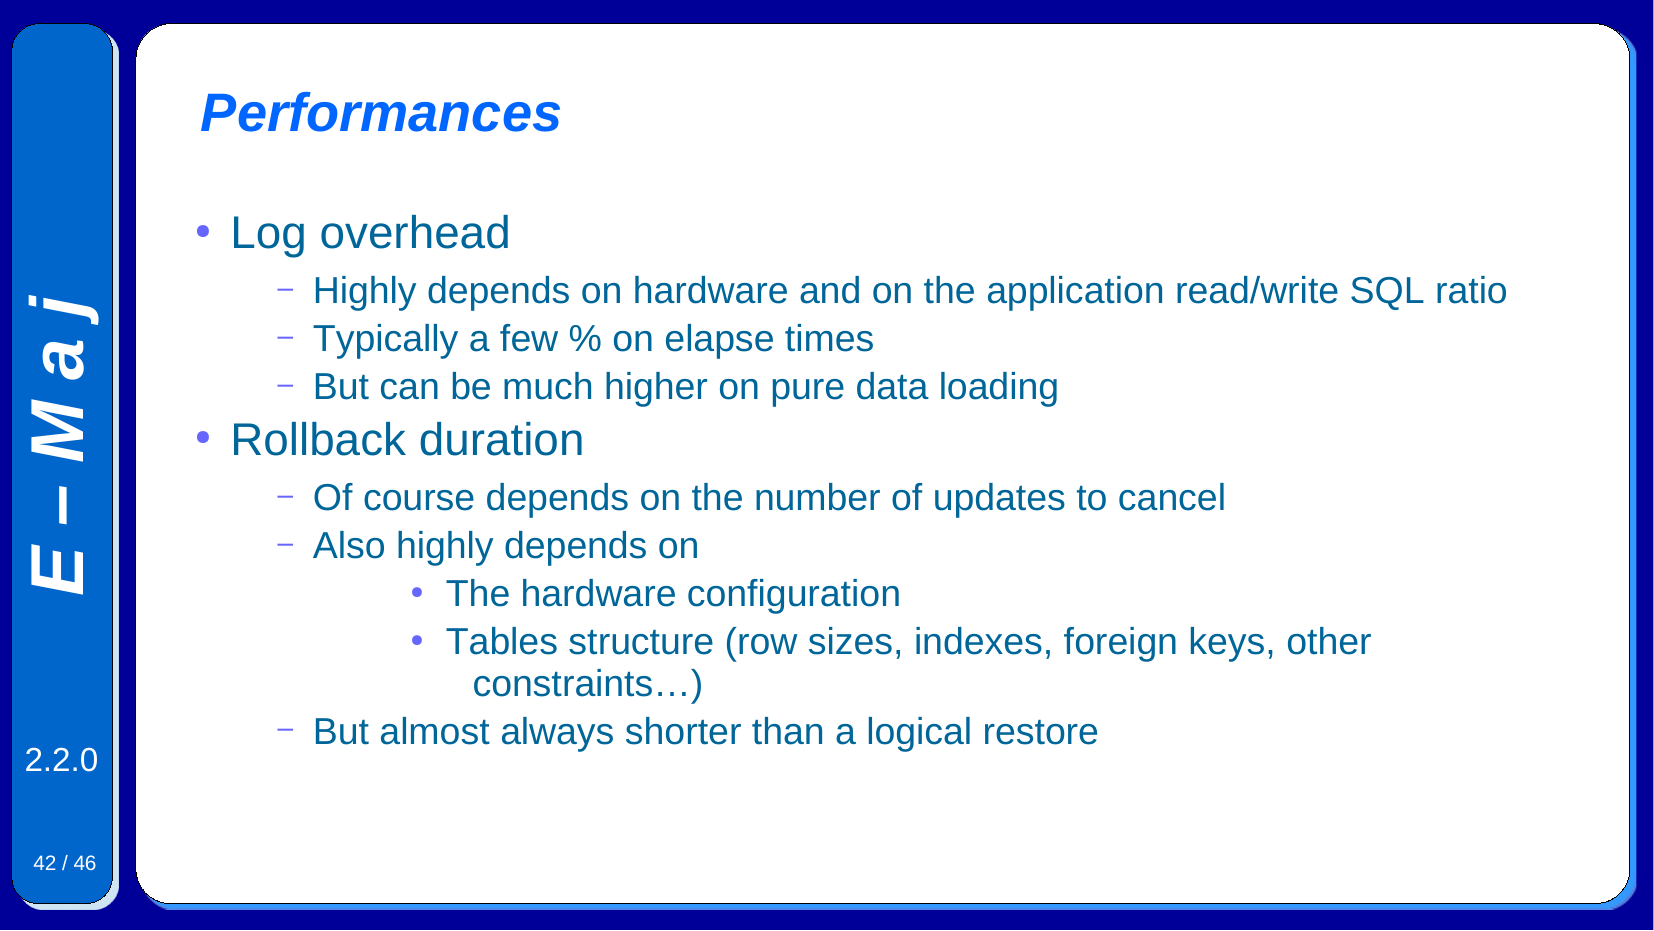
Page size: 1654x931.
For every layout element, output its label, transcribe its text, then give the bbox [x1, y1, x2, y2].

title Performances [200, 34, 1575, 191]
list Log overhead Highly depends on hardware and on the application read/write SQL ratio Typically a few % on elapse times But can be much higher on pure data loading Rollback duration Of course depends on the number of updates to cancel Also highly depends on The hardware configuration Tables structure (row sizes, indexes, foreign keys, other constraints…) But almost always shorter than a logical restore [177, 206, 1587, 827]
